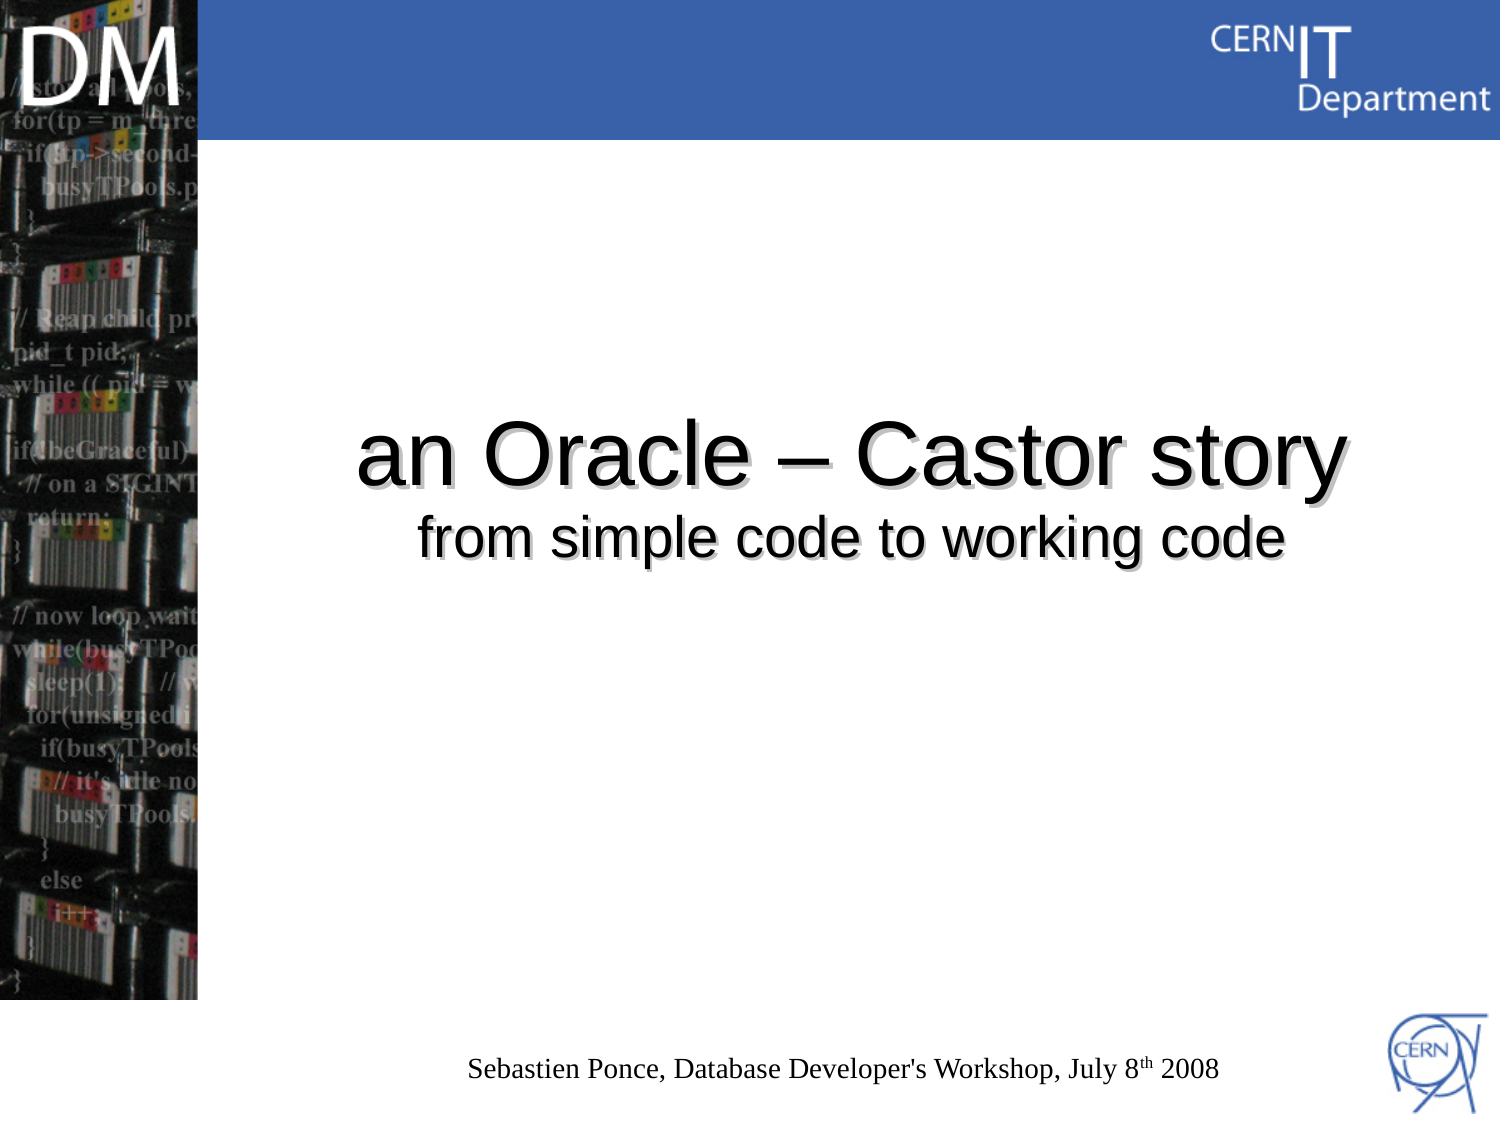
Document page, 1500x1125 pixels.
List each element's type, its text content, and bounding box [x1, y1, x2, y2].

picture [198, 0, 1500, 140]
picture [1387, 1012, 1489, 1114]
text_box an Oracle – Castor story from simple code to working code [340, 394, 1366, 633]
